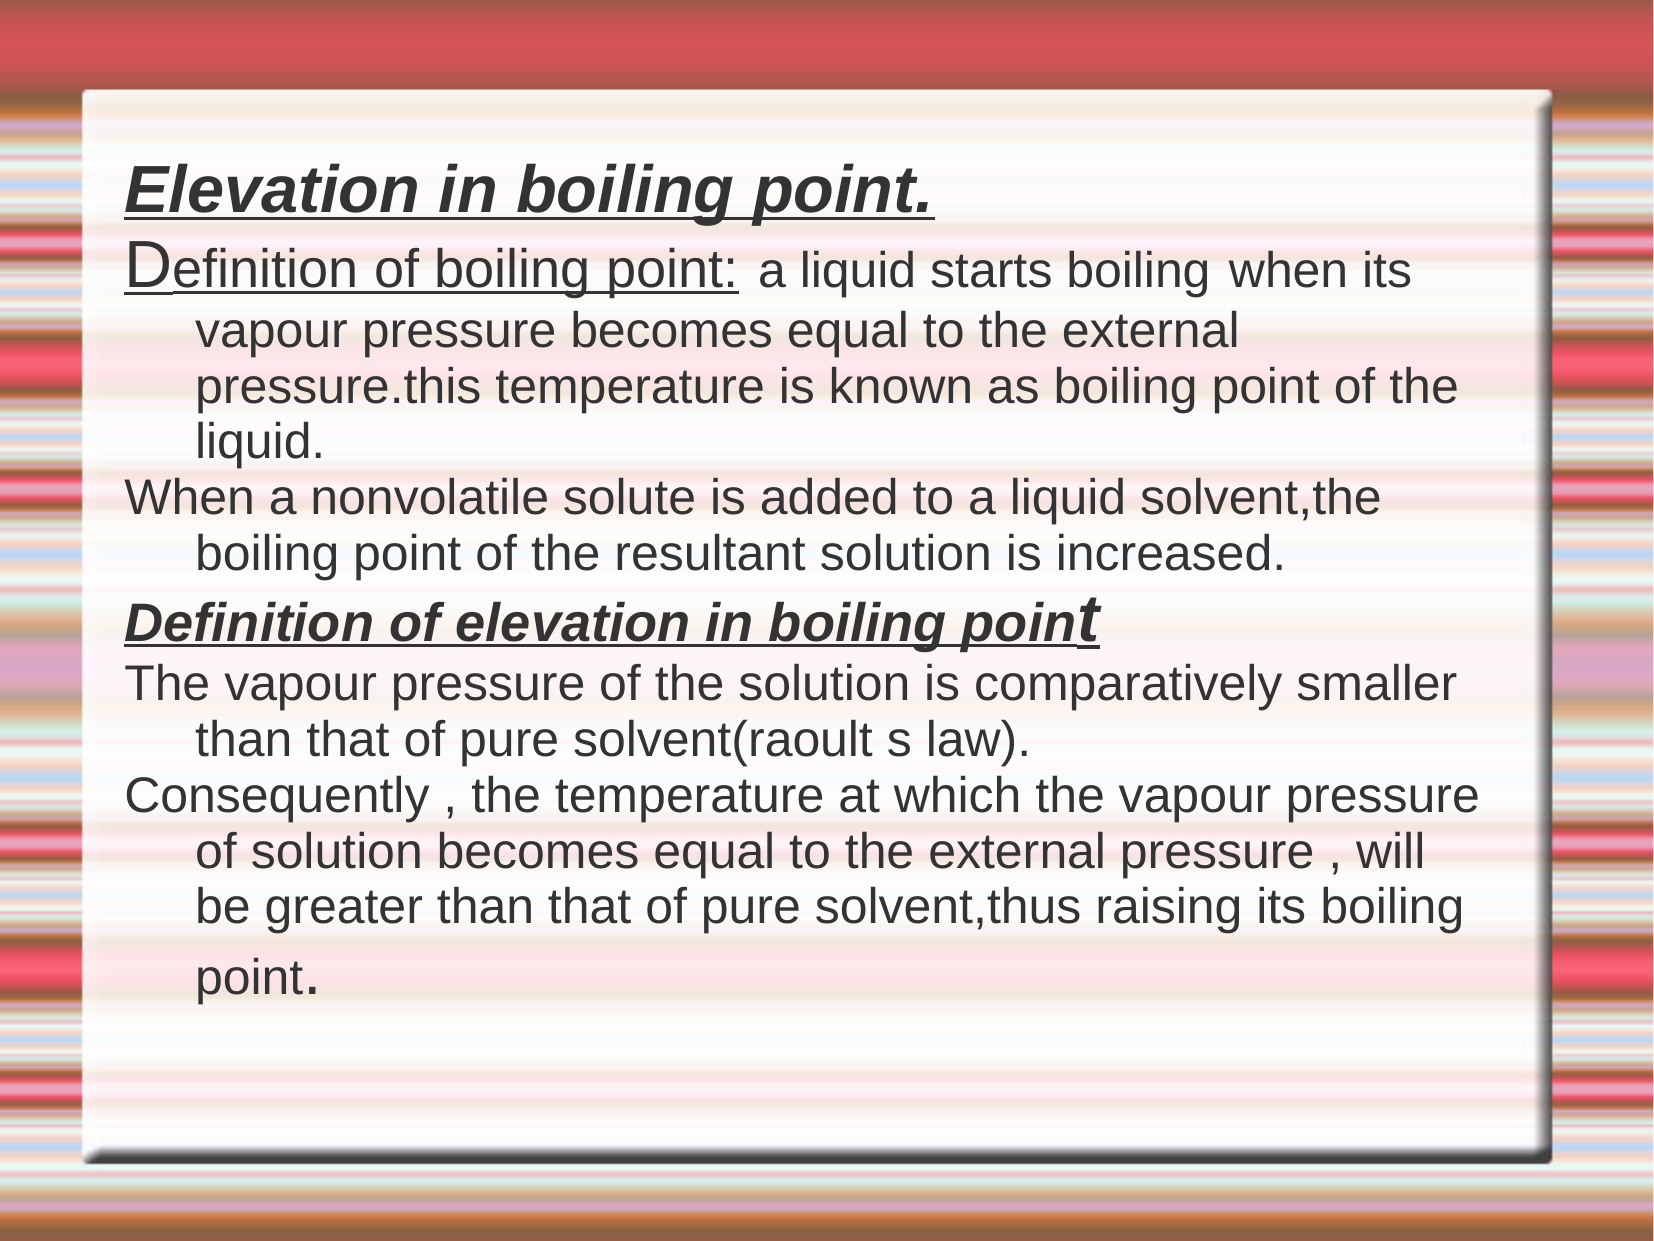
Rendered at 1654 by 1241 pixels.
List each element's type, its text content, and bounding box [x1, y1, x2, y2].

title [121, 114, 1534, 322]
picture [0, 0, 1654, 1241]
list Elevation in boiling point. Definition of boiling point: a liquid starts boiling when its vapour pressure becomes equal to the external pressure.this temperature is known as boiling point of the liquid. When a nonvolatile solute is added to a liquid solvent,the boiling point of the resultant solution is increased. Definition of elevation in boiling point The vapour pressure of the solution is comparatively smaller than that of pure solvent(raoult s law). Consequently , the temperature at which the vapour pressure of solution becomes equal to the external pressure , will be greater than that of pure solvent,thus raising its boiling point. [112, 152, 1494, 1084]
